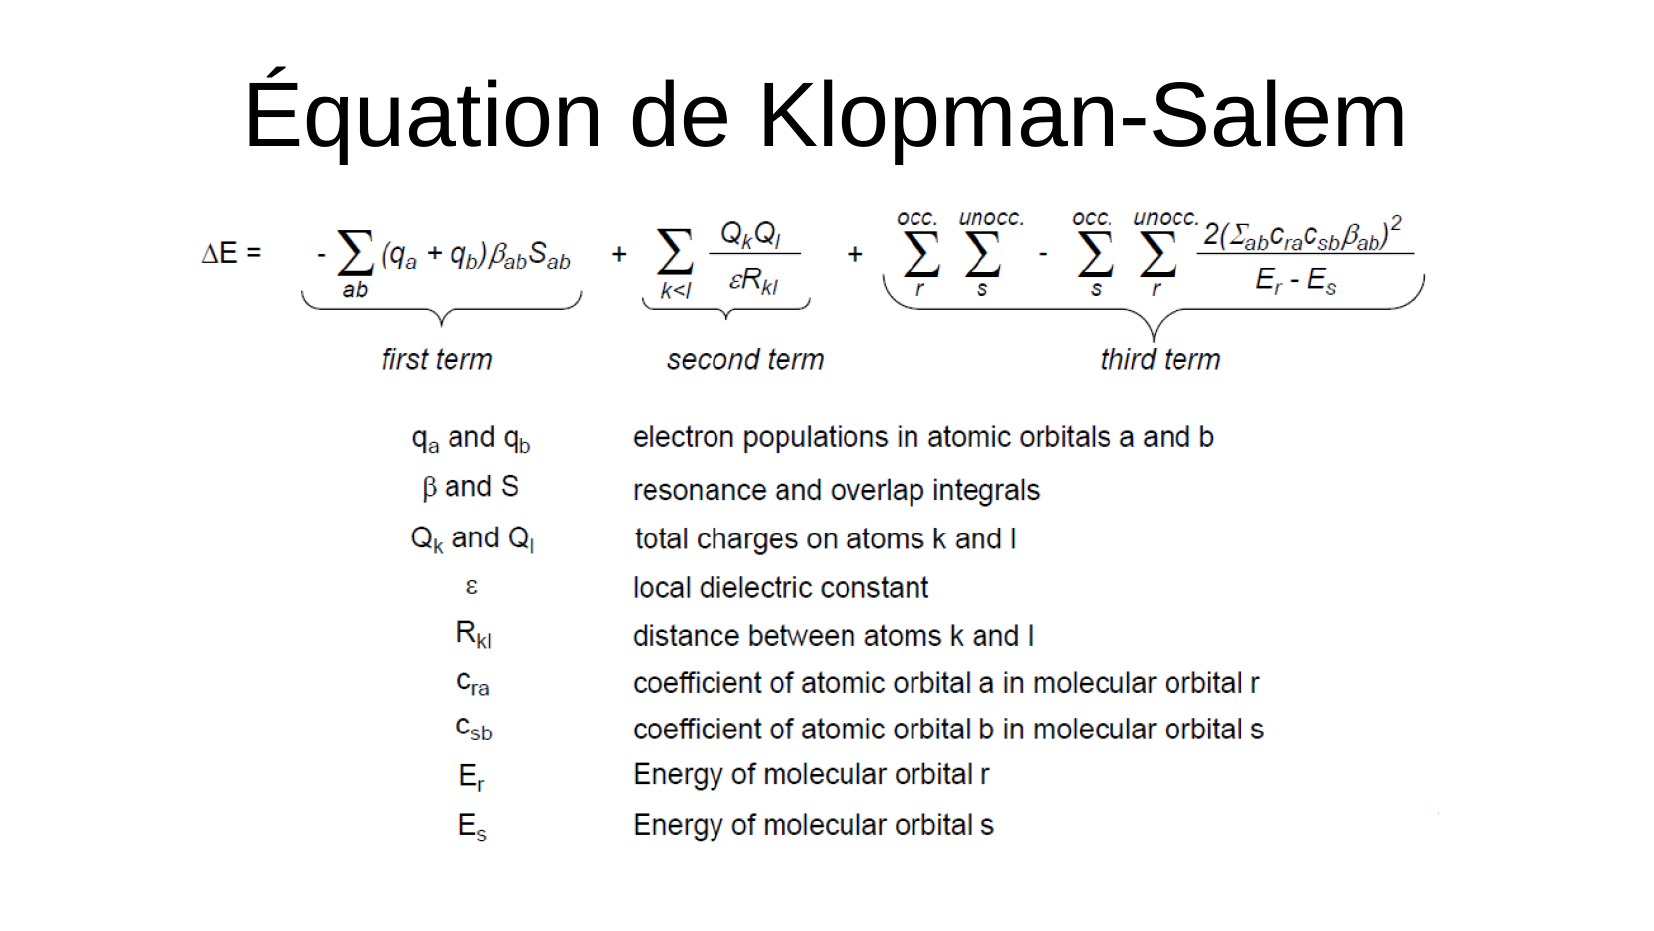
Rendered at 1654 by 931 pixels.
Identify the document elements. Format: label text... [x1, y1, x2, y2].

picture [188, 204, 1439, 863]
title Équation de Klopman-Salem [82, 37, 1571, 193]
